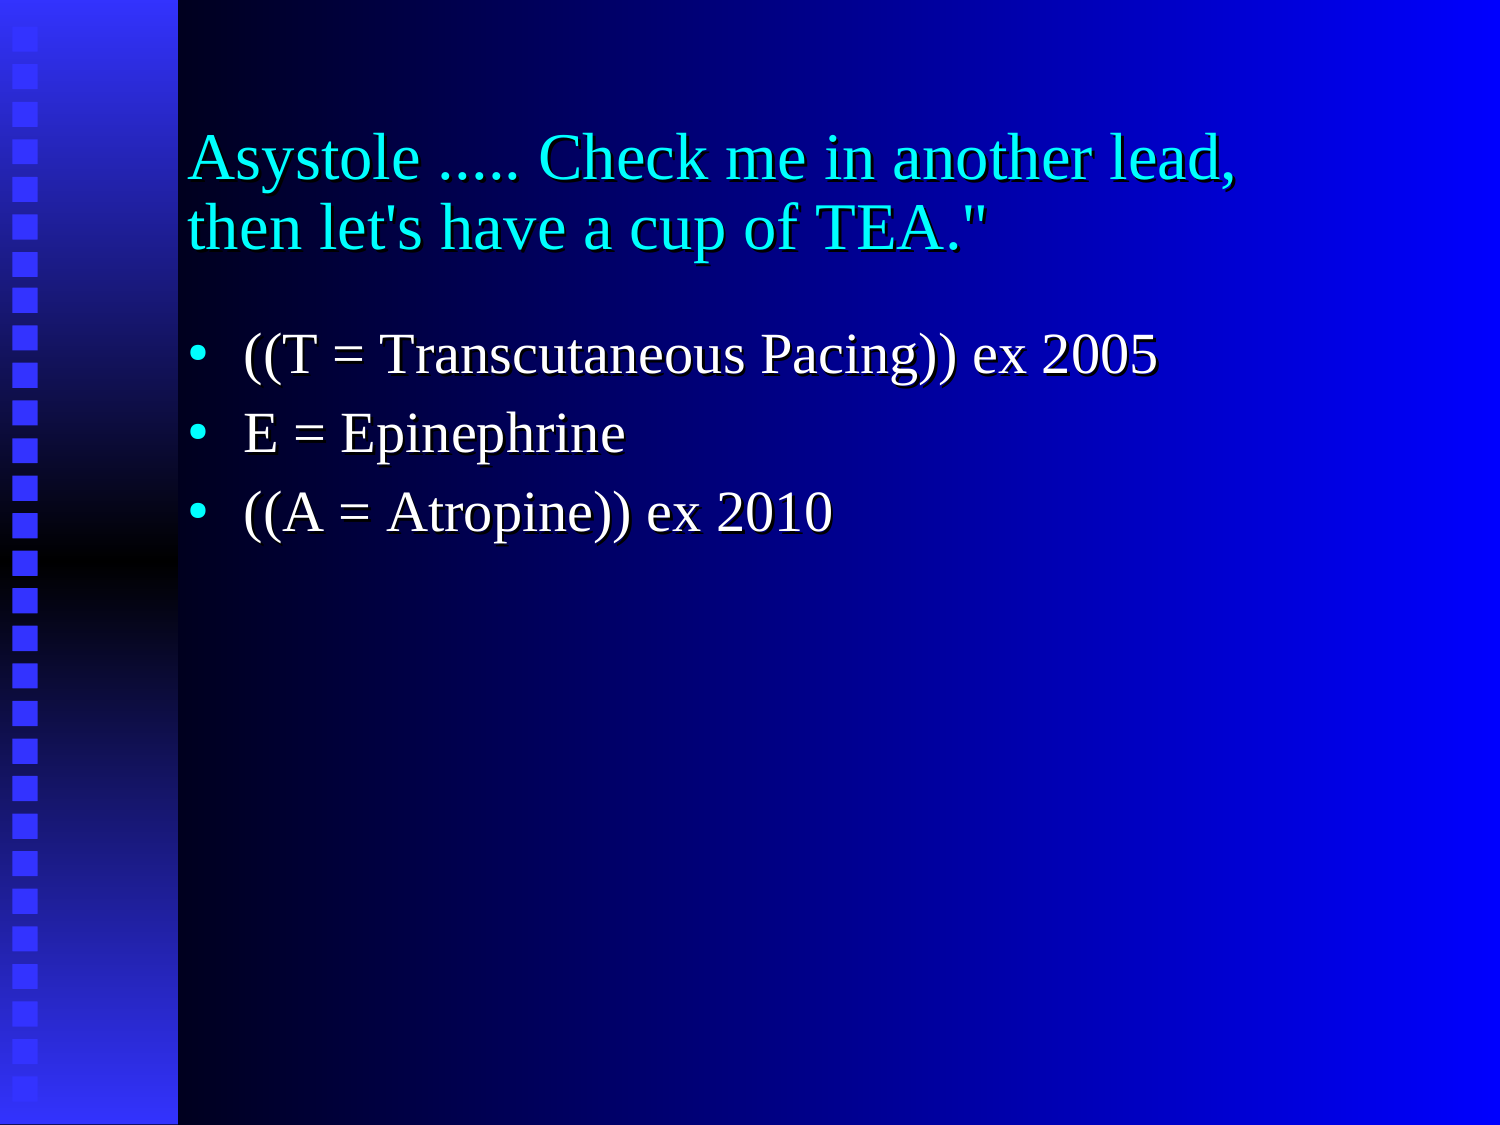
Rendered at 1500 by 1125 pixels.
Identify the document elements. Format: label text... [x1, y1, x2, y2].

list ((T = Transcutaneous Pacing)) ex 2005 E = Epinephrine ((A = Atropine)) ex 2010 [187, 324, 1463, 1001]
title Asystole ..... Check me in another lead, then let's have a cup of TEA." [187, 99, 1463, 288]
